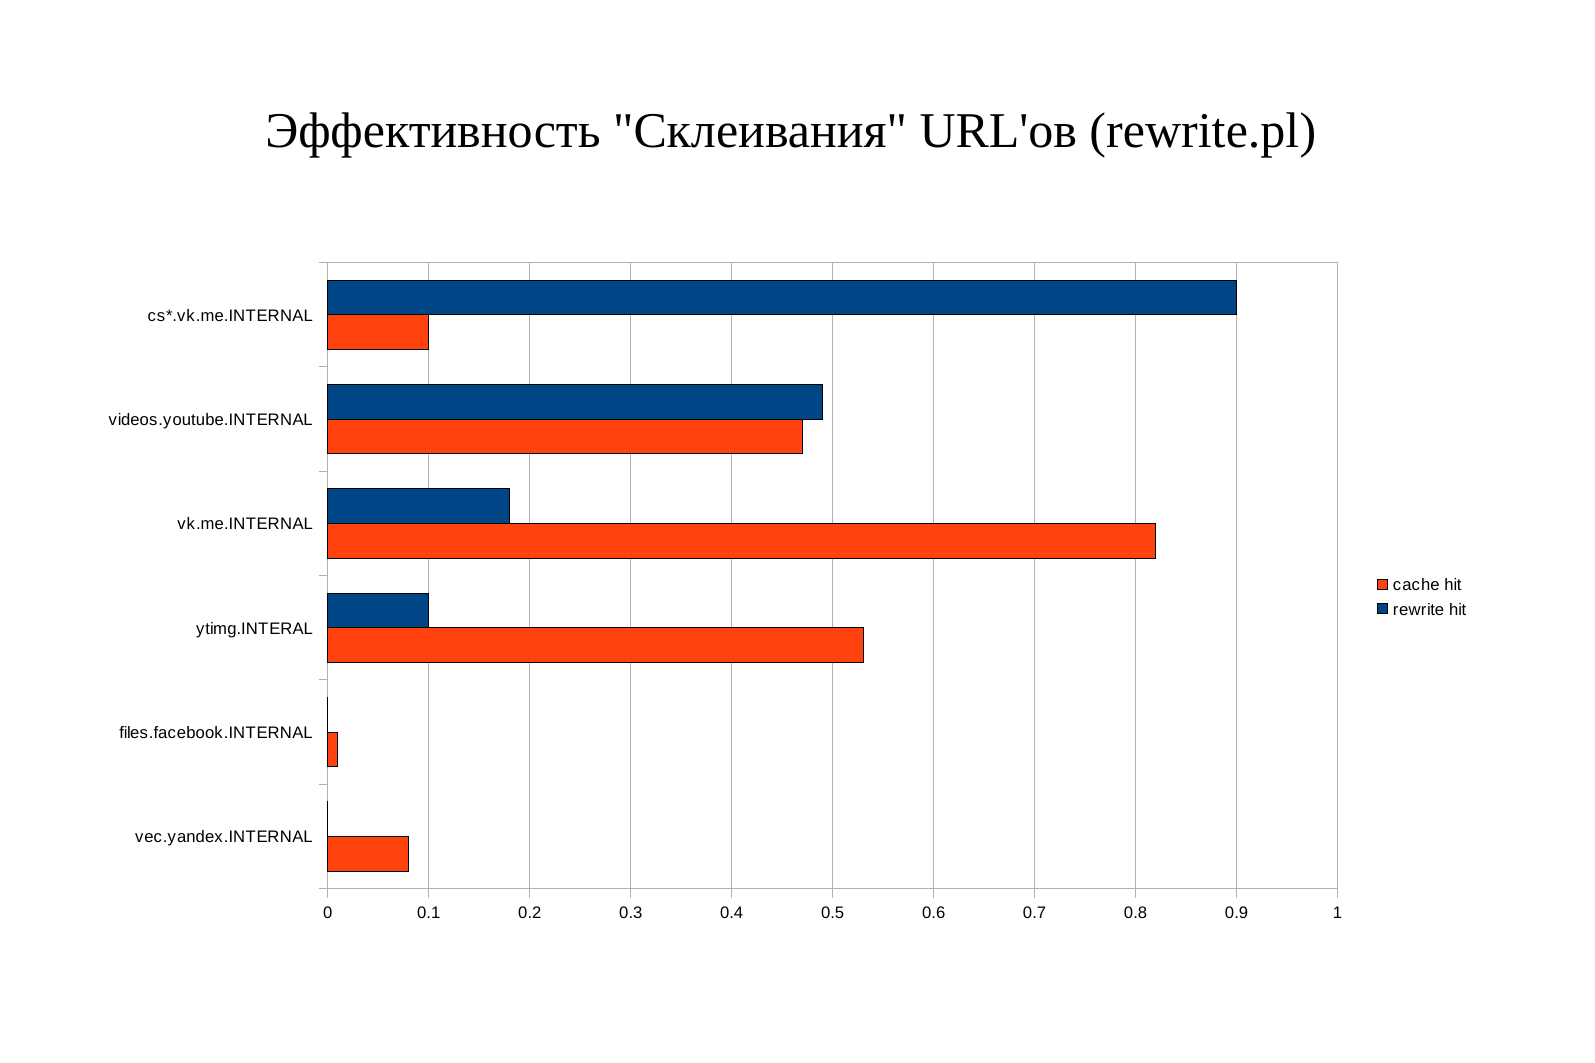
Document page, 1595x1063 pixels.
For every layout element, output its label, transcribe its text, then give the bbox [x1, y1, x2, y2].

chart [79, 248, 1515, 951]
title Эффективность "Склеивания" URL'ов (rewrite.pl) [79, 42, 1515, 220]
